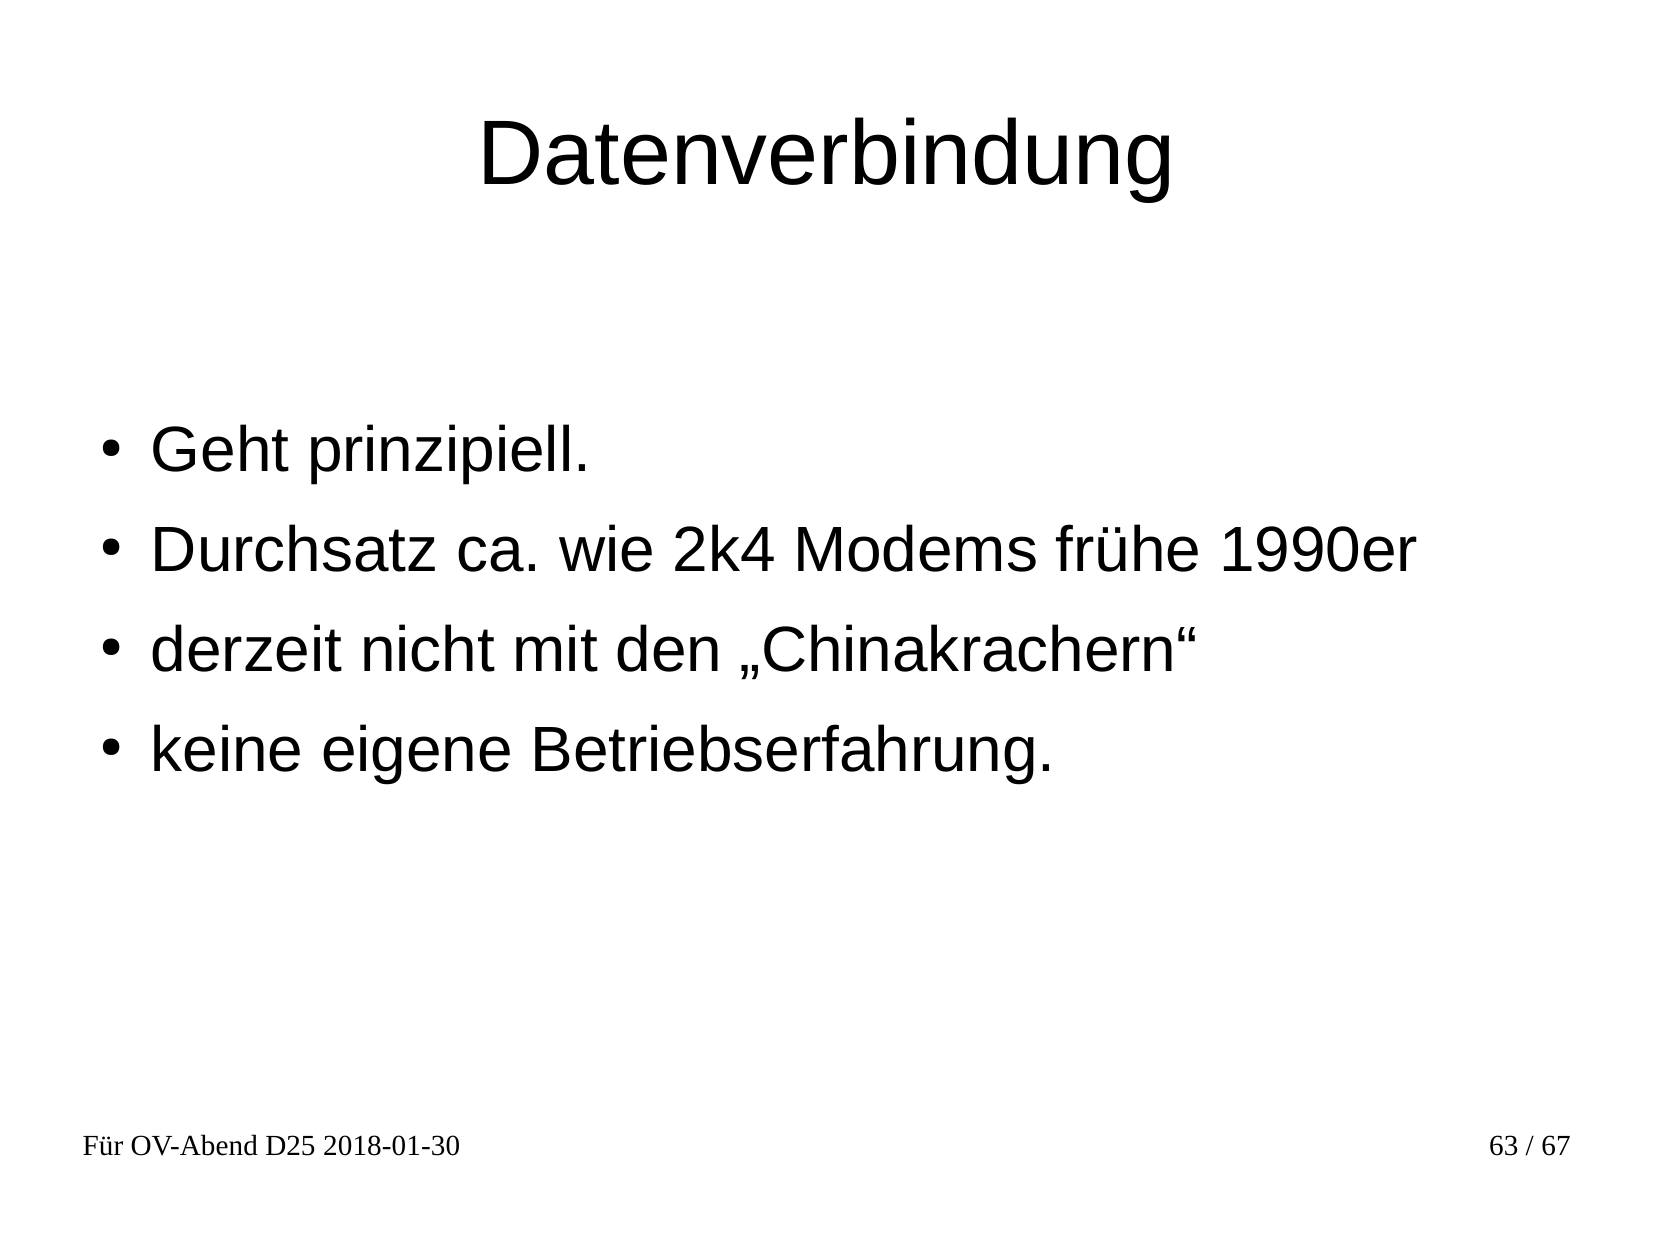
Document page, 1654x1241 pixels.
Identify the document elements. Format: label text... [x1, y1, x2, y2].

title Datenverbindung [82, 49, 1571, 257]
list Geht prinzipiell. Durchsatz ca. wie 2k4 Modems frühe 1990er derzeit nicht mit den „Chinakrachern“ keine eigene Betriebserfahrung. [82, 413, 1571, 785]
